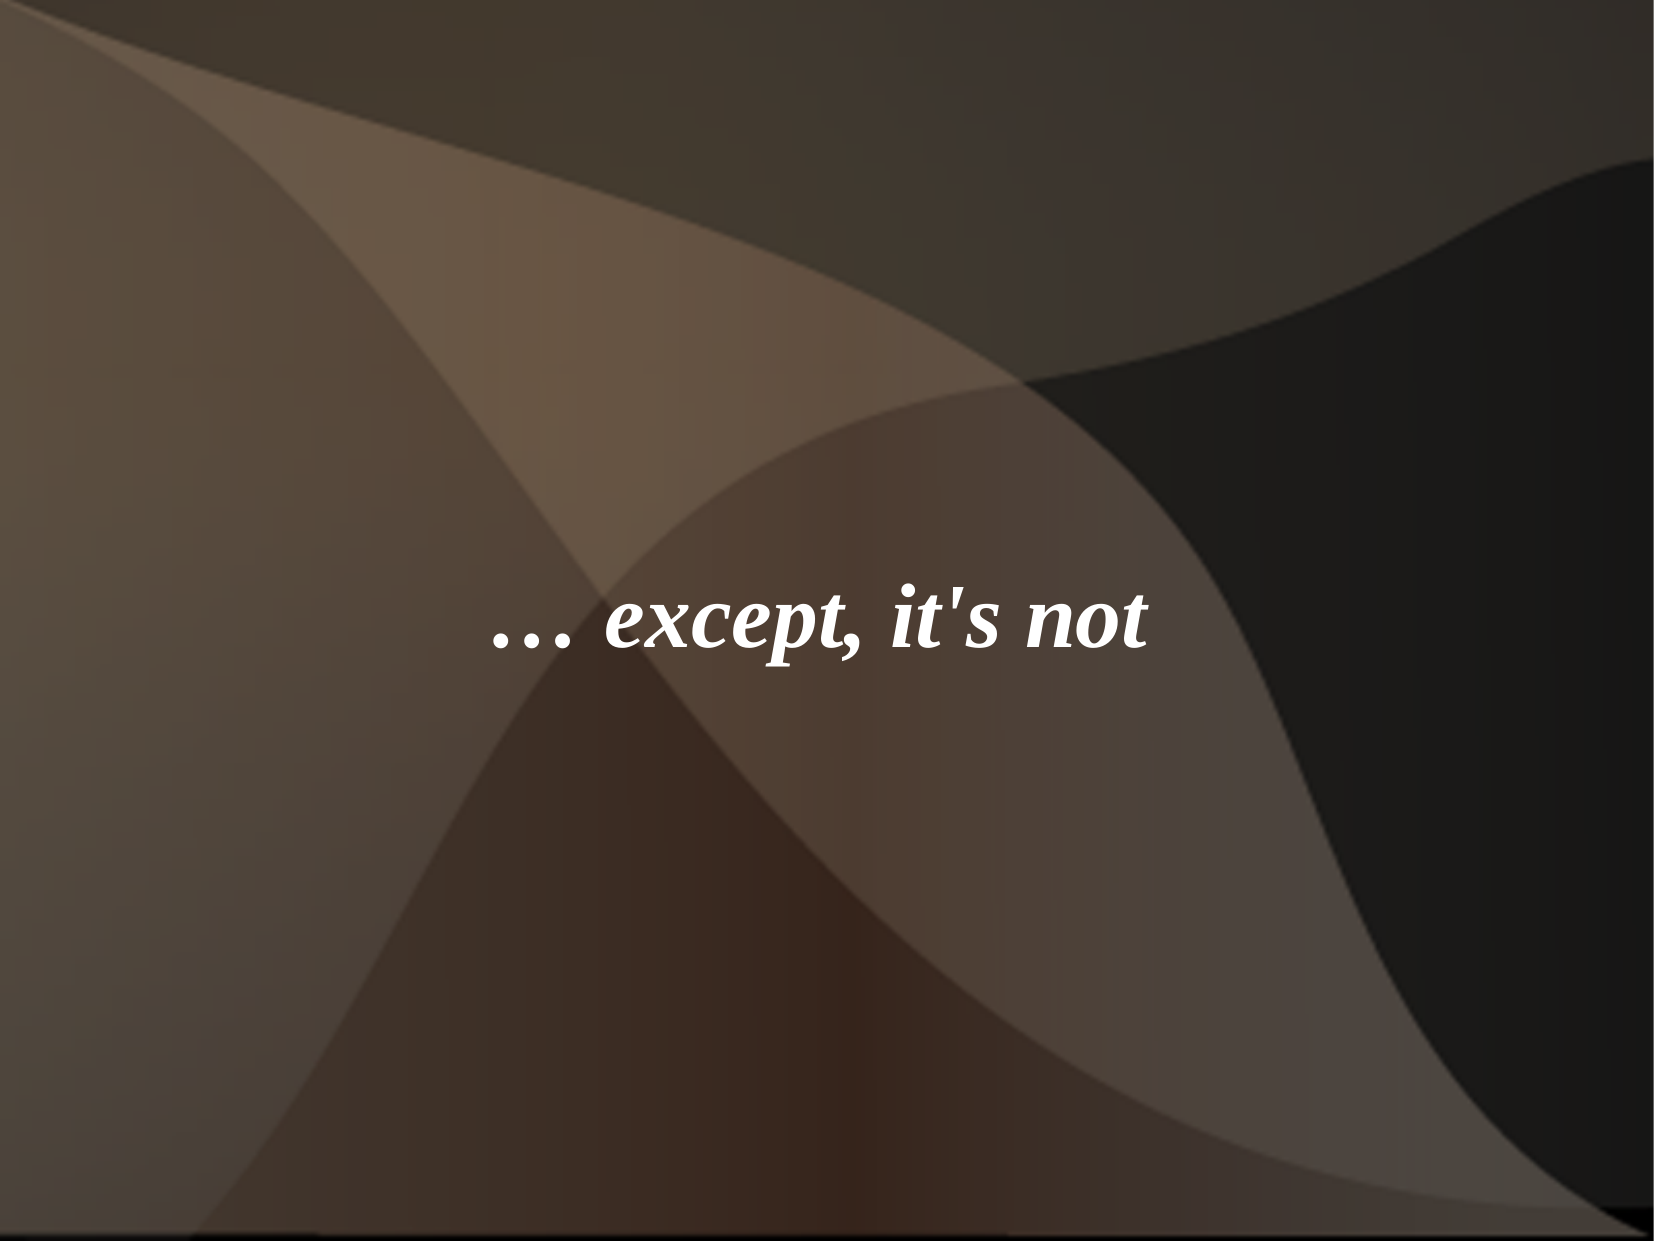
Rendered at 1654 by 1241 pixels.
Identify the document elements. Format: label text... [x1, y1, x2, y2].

title … except, it's not [75, 520, 1564, 713]
picture [0, 0, 1654, 1241]
